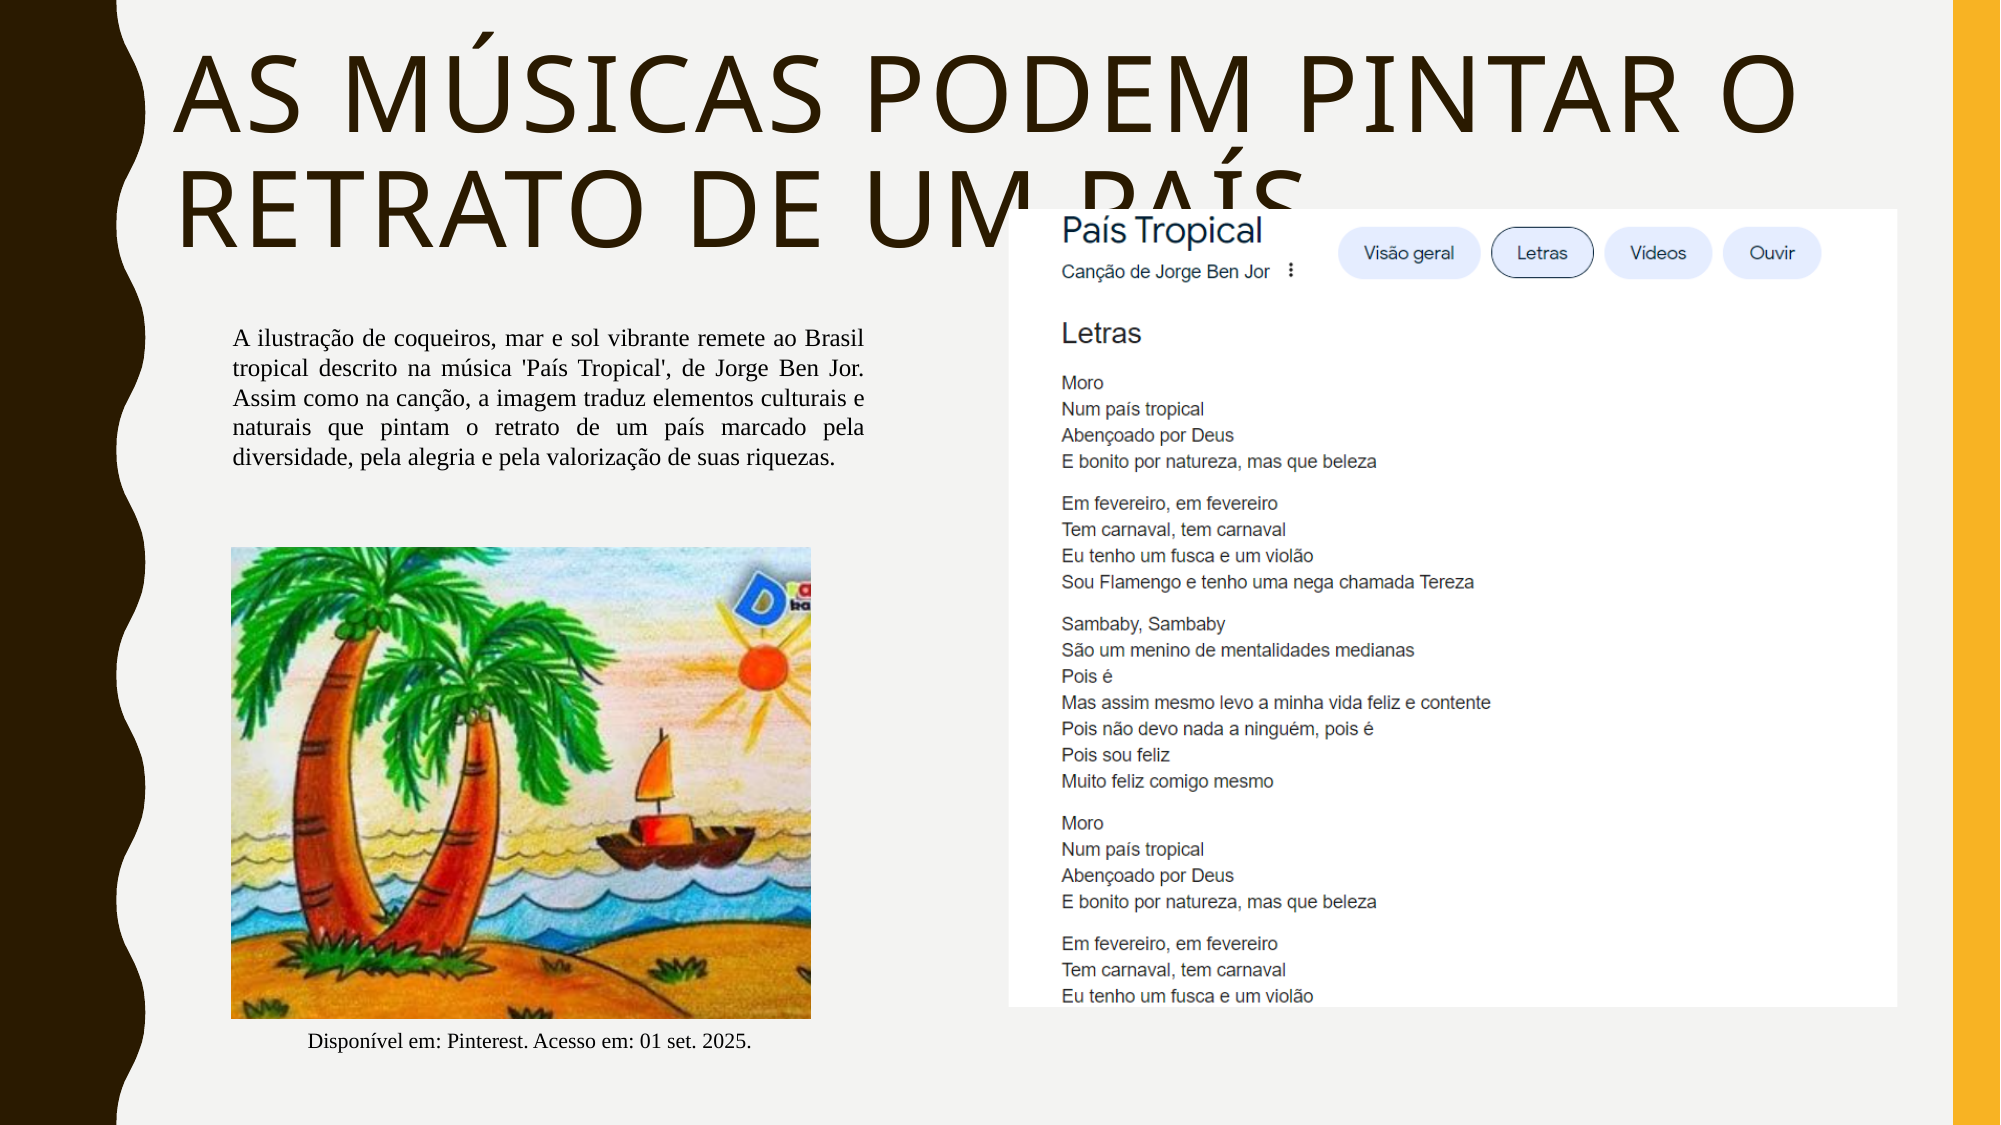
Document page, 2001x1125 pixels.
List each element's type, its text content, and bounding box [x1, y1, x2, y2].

picture [1008, 209, 1898, 1007]
text_box A ilustração de coqueiros, mar e sol vibrante remete ao Brasil tropical descrito na música 'País Tropical', de Jorge Ben Jor. Assim como na canção, a imagem traduz elementos culturais e naturais que pintam o retrato de um país marcado pela diversidade, pela alegria e pela valorização de suas riquezas. [218, 314, 883, 478]
text_box Disponível em: Pinterest. Acesso em: 01 set. 2025. [292, 1019, 768, 1060]
picture [231, 547, 811, 1019]
title AS MÚSICAS PODEM PINTAR O RETRATO DE UM PAÍS [158, 33, 2000, 279]
